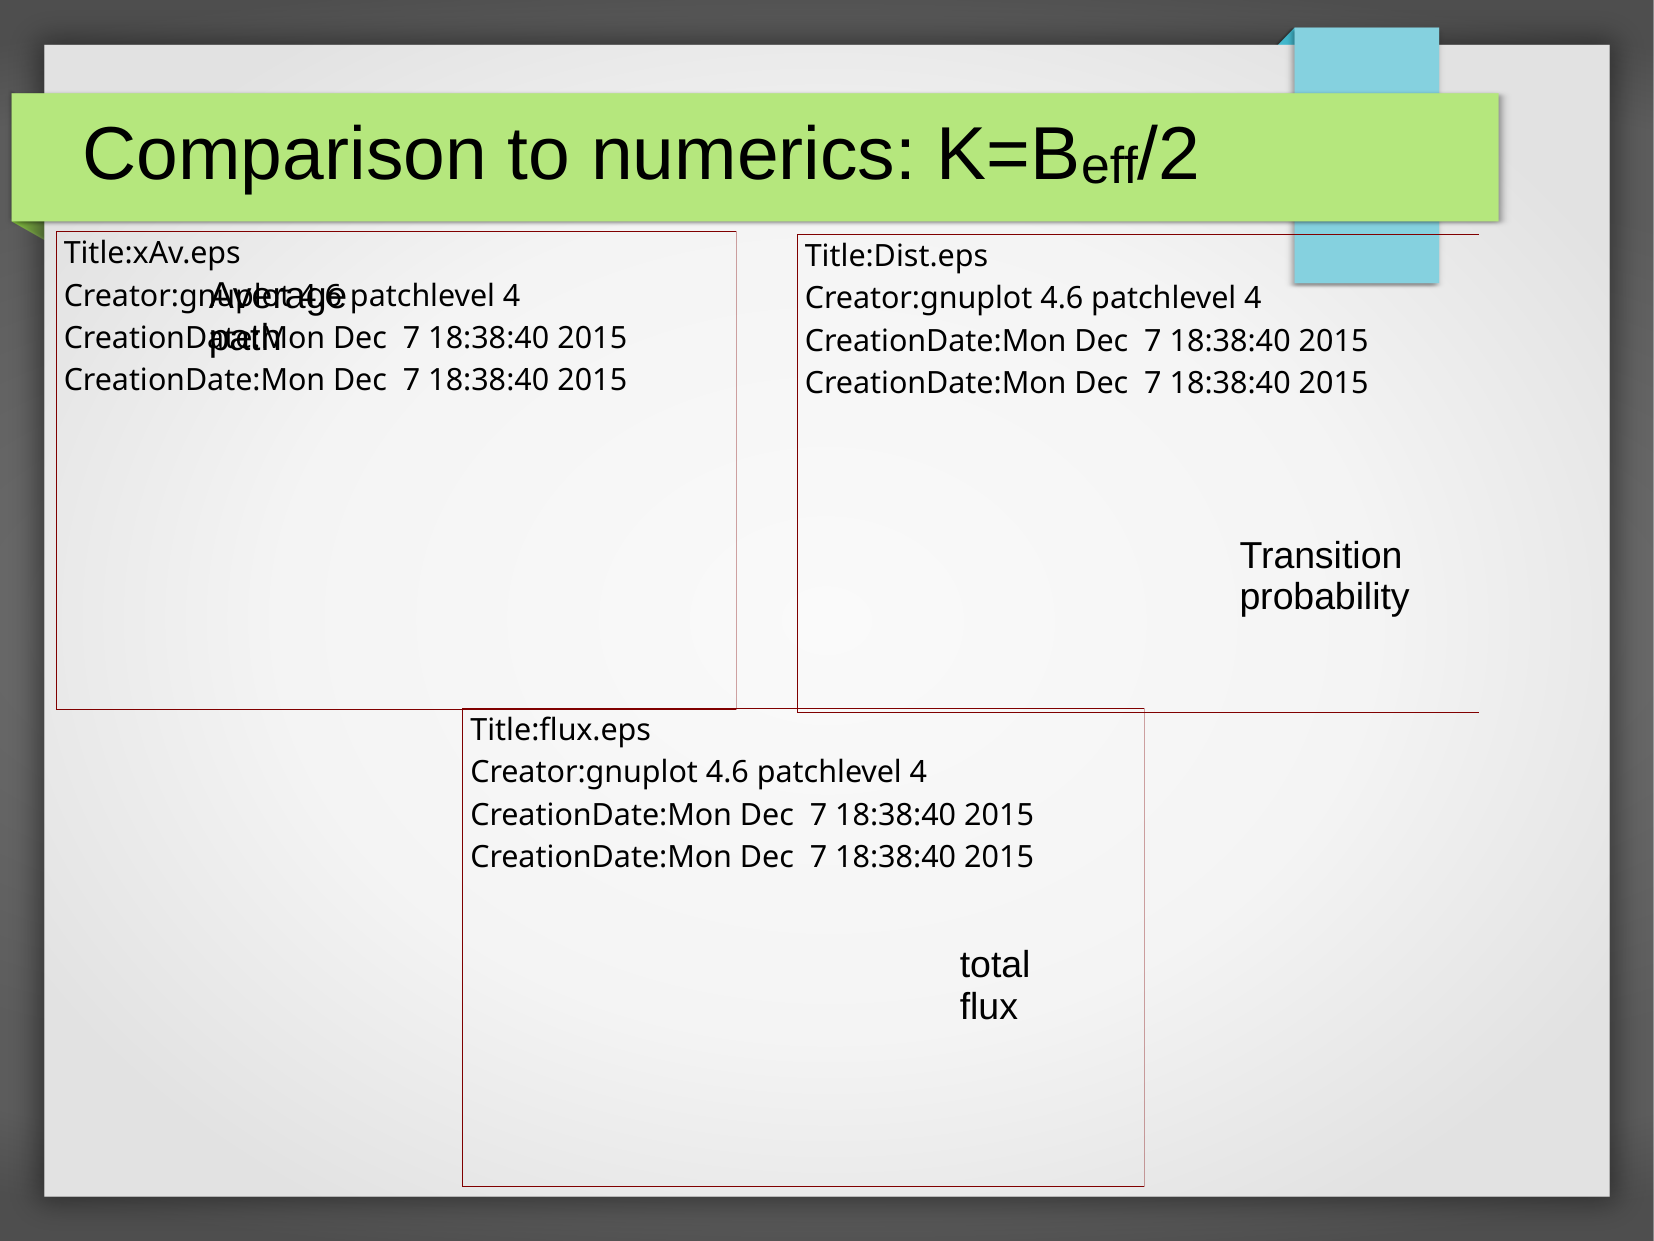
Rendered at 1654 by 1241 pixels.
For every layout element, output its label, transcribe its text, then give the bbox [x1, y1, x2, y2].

text_box total flux [945, 936, 1092, 1035]
text_box Transition probability [1224, 526, 1425, 626]
text_box Average path [193, 267, 363, 366]
picture [0, 0, 1654, 1241]
title Comparison to numerics: K=Beff/2 [82, 94, 1264, 213]
